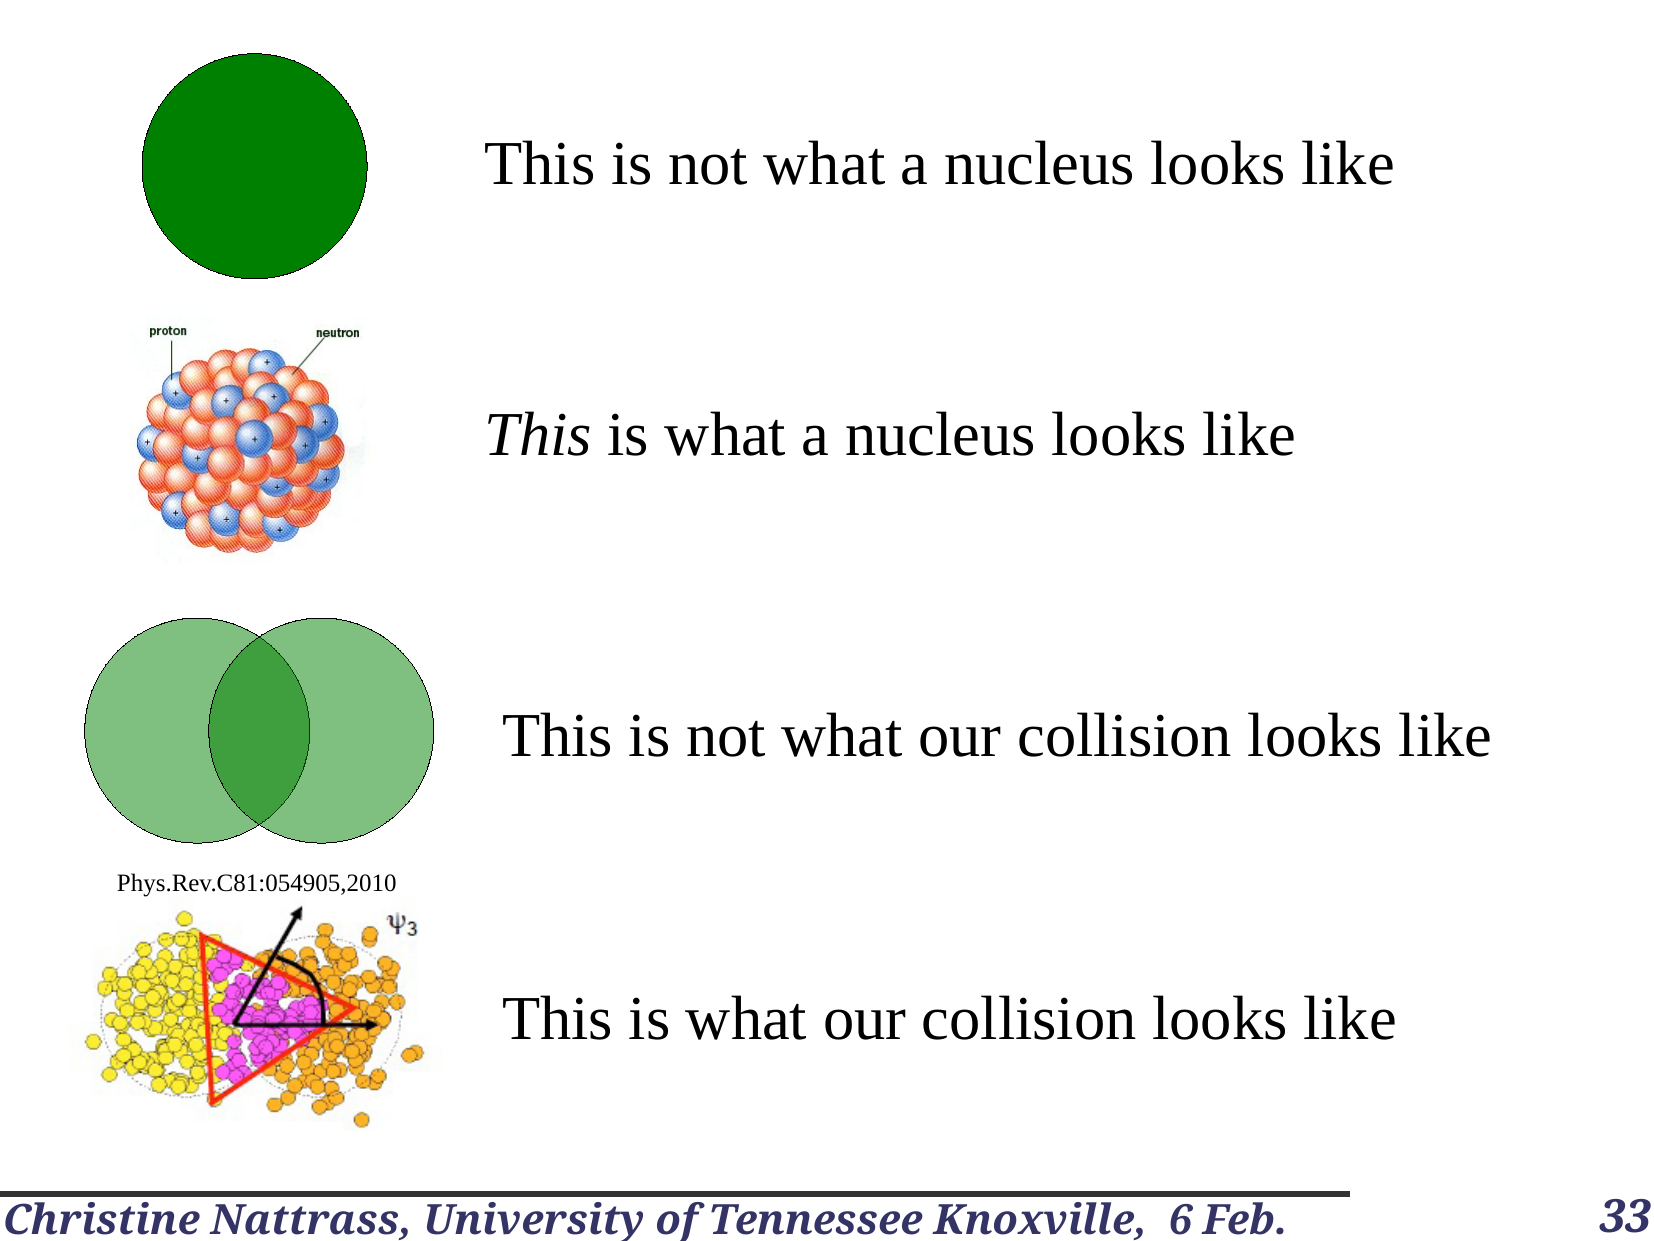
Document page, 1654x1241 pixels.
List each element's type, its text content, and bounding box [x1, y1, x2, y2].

text_box This is what our collision looks like [487, 976, 1576, 1061]
picture [130, 308, 376, 564]
text_box This is not what our collision looks like [487, 693, 1576, 778]
text_box [142, 53, 368, 279]
text_box This is not what a nucleus looks like [469, 121, 1520, 206]
text_box [84, 618, 434, 844]
text_box Phys.Rev.C81:054905,2010 [116, 879, 427, 908]
picture [68, 872, 451, 1131]
text_box This is what a nucleus looks like [469, 392, 1520, 477]
